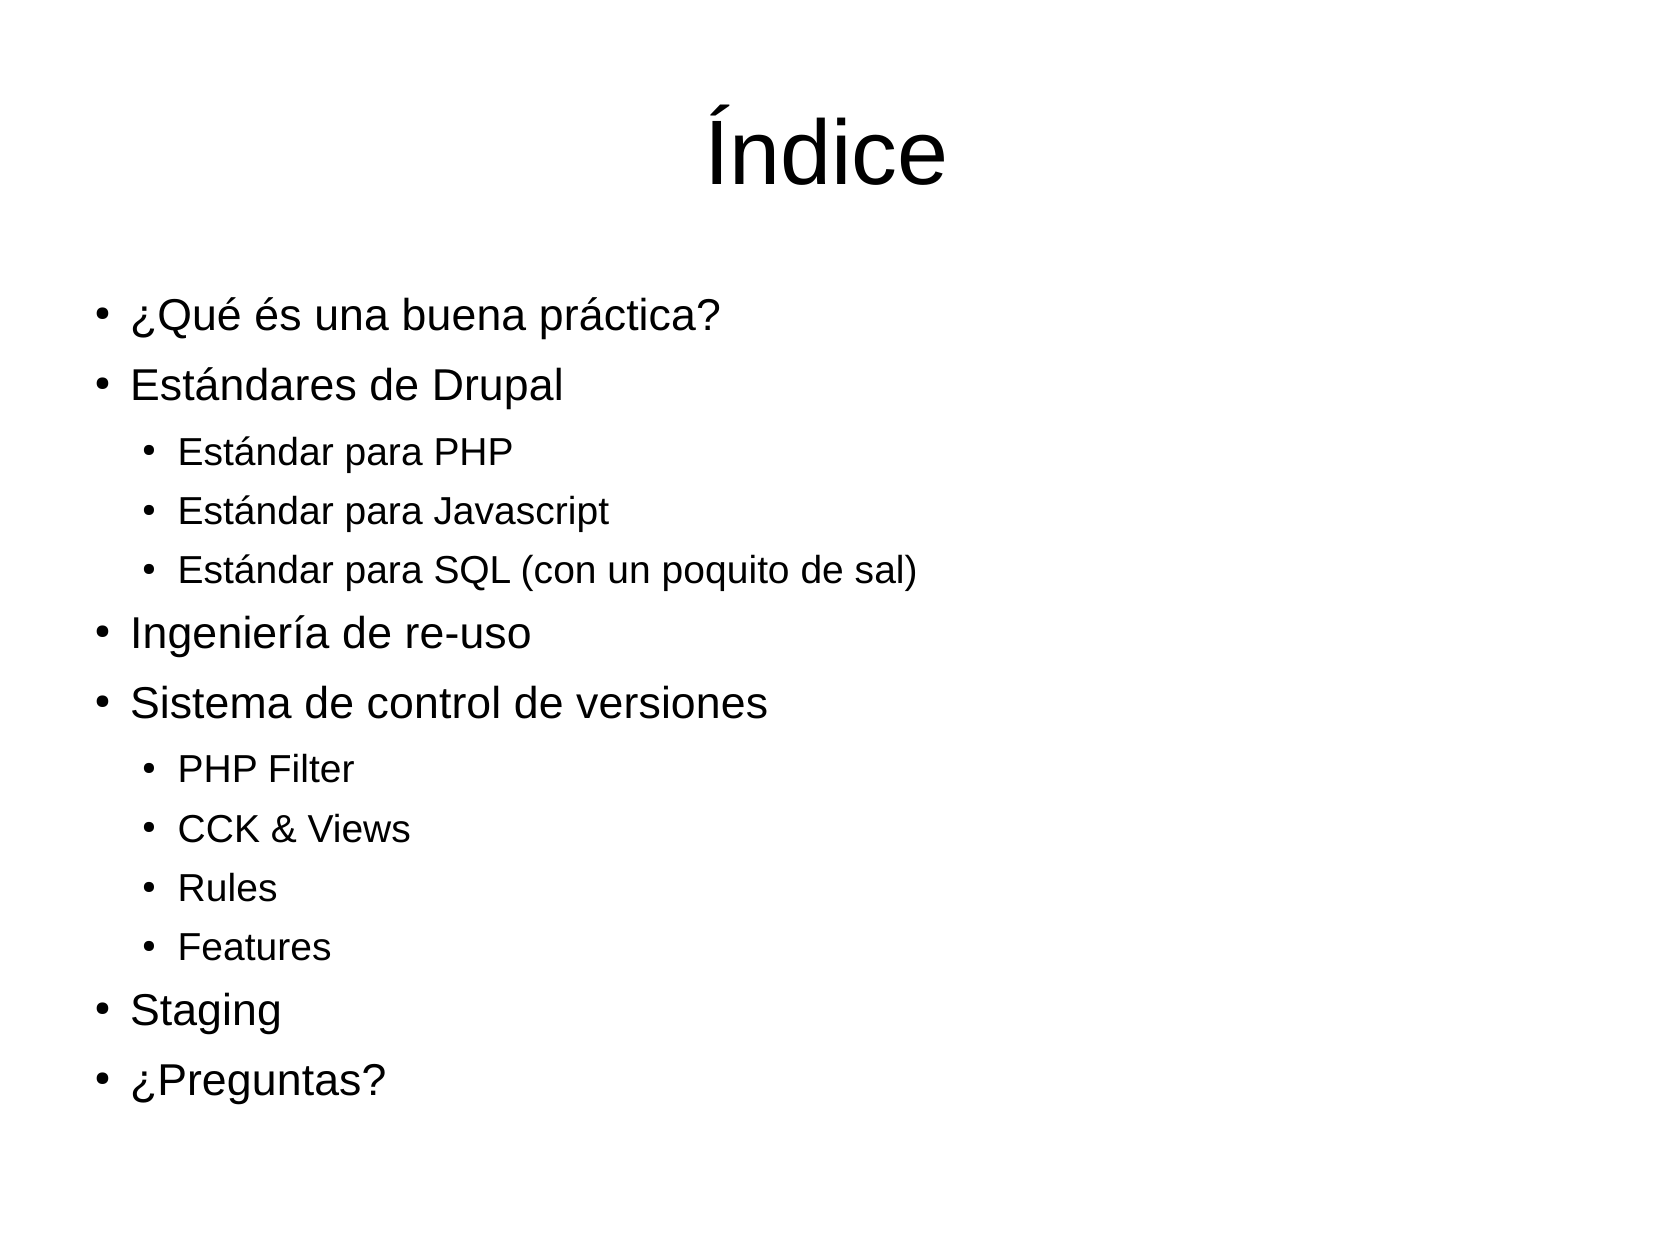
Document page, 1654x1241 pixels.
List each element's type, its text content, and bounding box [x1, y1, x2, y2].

title Índice [82, 56, 1571, 250]
list ¿Qué és una buena práctica? Estándares de Drupal Estándar para PHP Estándar para Javascript Estándar para SQL (con un poquito de sal) Ingeniería de re-uso Sistema de control de versiones PHP Filter CCK & Views Rules Features Staging ¿Preguntas? [82, 290, 1571, 1109]
